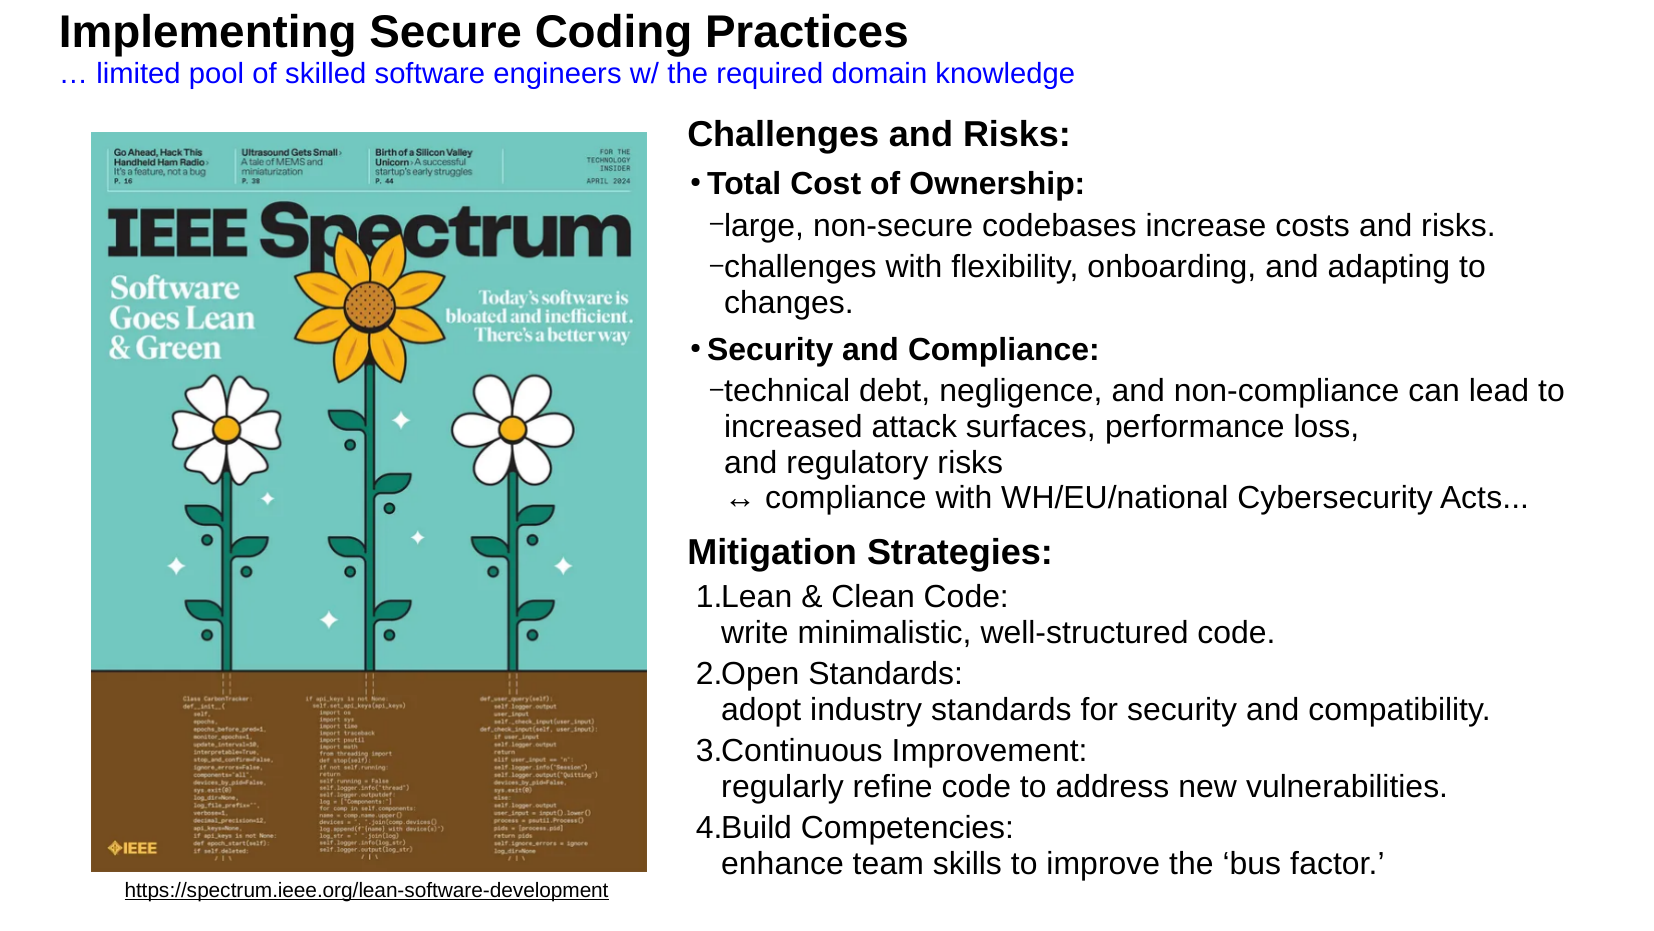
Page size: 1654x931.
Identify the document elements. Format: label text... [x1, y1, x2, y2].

text_box https://spectrum.ieee.org/lean-software-development [109, 871, 624, 910]
picture [91, 132, 647, 872]
title Implementing Secure Coding Practices … limited pool of skilled software engineers w/ the required domain knowledge [59, 5, 1638, 106]
list Challenges and Risks: Total Cost of Ownership: large, non-secure codebases increase costs and risks. challenges with flexibility, onboarding, and adapting to changes. Security and Compliance: technical debt, negligence, and non-compliance can lead to increased attack surfaces, performance loss, and regulatory risks ↔ compliance with WH/EU/national Cybersecurity Acts... Mitigation Strategies: Lean & Clean Code: write minimalistic, well-structured code. Open Standards: adopt industry standards for security and compatibility. Continuous Improvement: regularly refine code to address new vulnerabilities. Build Competencies: enhance team skills to improve the ‘bus factor.’ [687, 114, 1616, 894]
